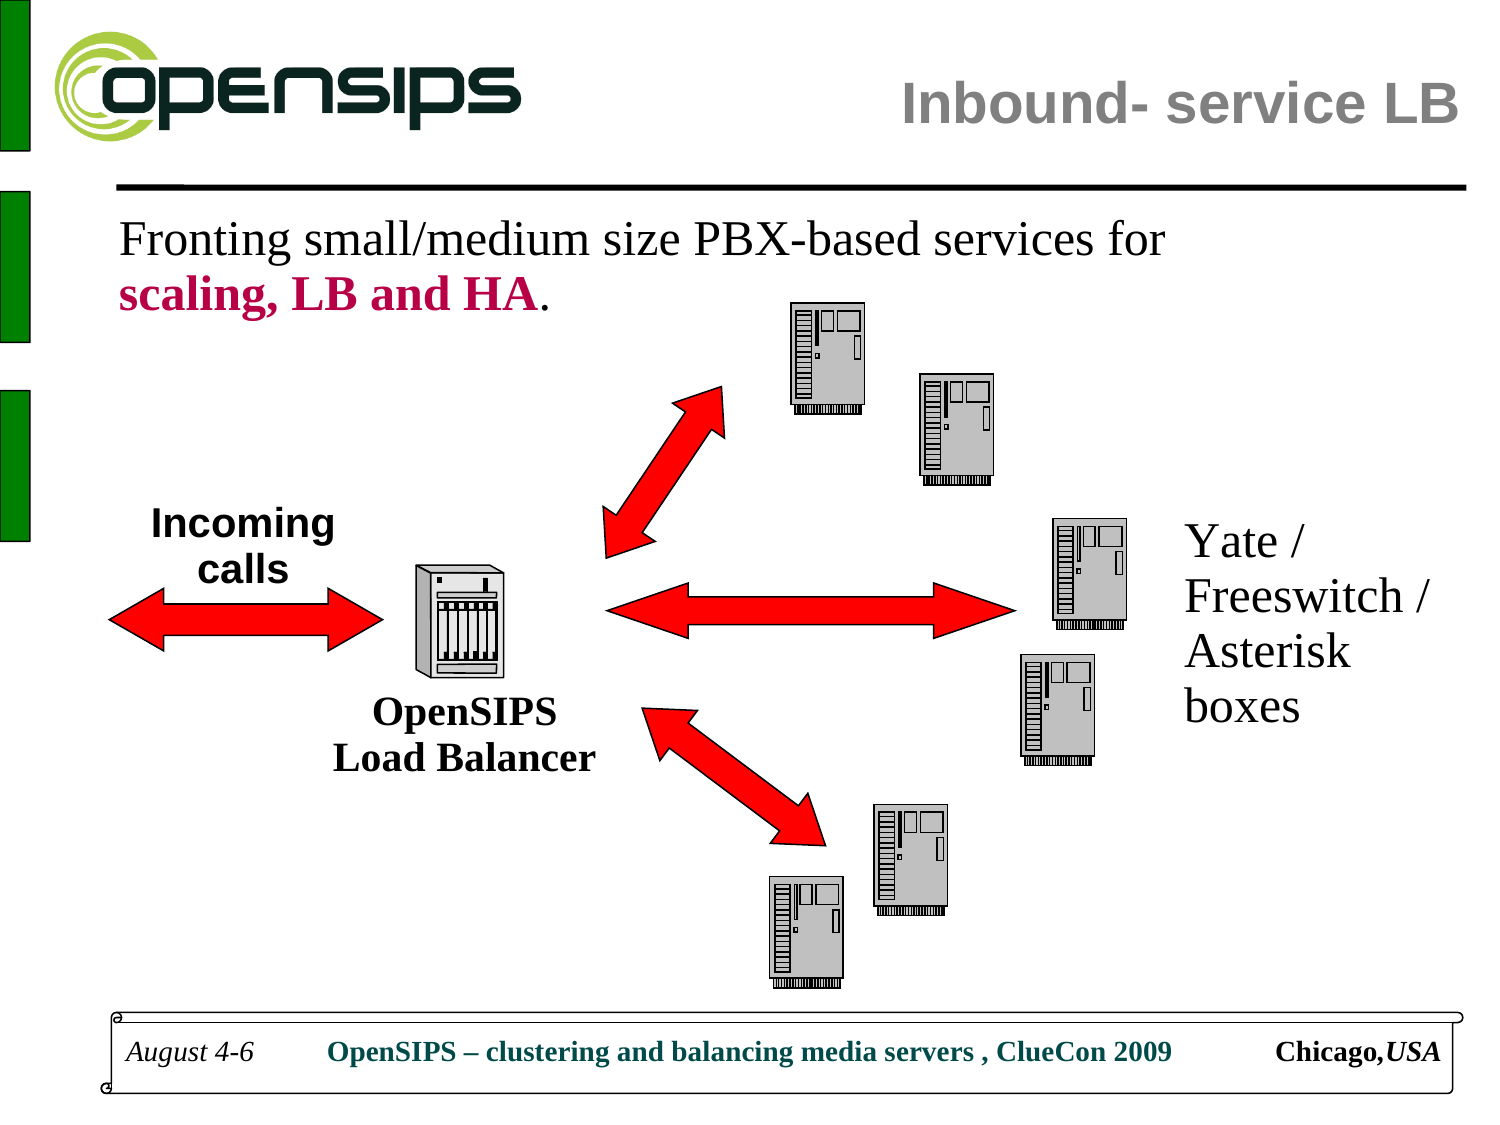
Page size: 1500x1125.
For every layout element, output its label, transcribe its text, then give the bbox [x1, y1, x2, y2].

text_box [109, 601, 383, 651]
text_box [1020, 654, 1095, 766]
text_box [603, 386, 725, 559]
text_box Yate / Freeswitch / Asterisk boxes [1169, 505, 1451, 746]
text_box [416, 565, 504, 678]
text_box OpenSIPS Load Balancer [318, 680, 612, 789]
text_box Incoming calls [136, 492, 351, 610]
picture [51, 27, 532, 148]
text_box [642, 708, 826, 846]
text_box [607, 582, 1015, 639]
text_box Fronting small/medium size PBX-based services for scaling, LB and HA. [104, 203, 1180, 329]
text_box [920, 373, 994, 486]
title Inbound- service LB [768, 44, 1462, 180]
text_box [1052, 518, 1127, 630]
text_box [769, 876, 844, 988]
text_box [791, 329, 865, 414]
text_box [873, 804, 948, 916]
